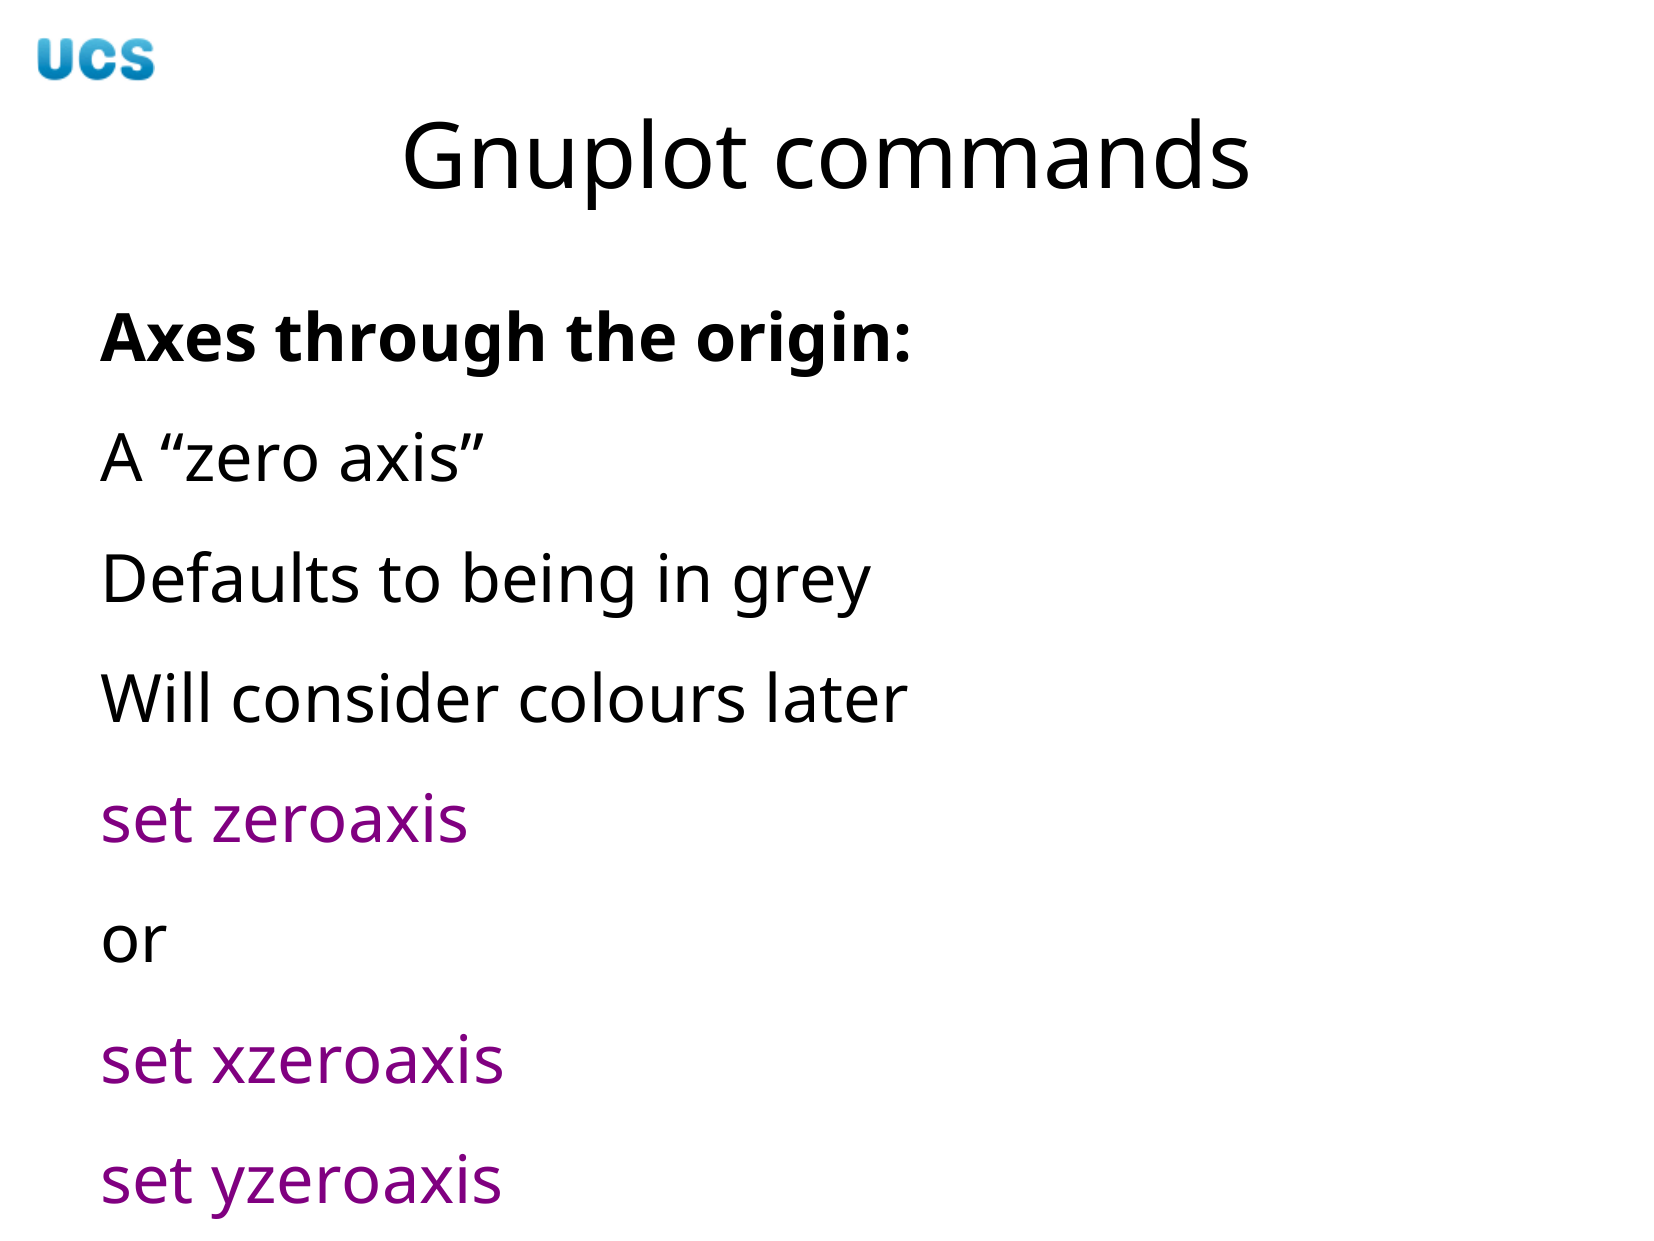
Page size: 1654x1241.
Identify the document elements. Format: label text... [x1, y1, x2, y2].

title Gnuplot commands [82, 49, 1571, 257]
picture [37, 37, 155, 82]
list Axes through the origin: A “zero axis” Defaults to being in grey Will consider colours later set zeroaxis or set xzeroaxis set yzeroaxis [82, 290, 1571, 1114]
